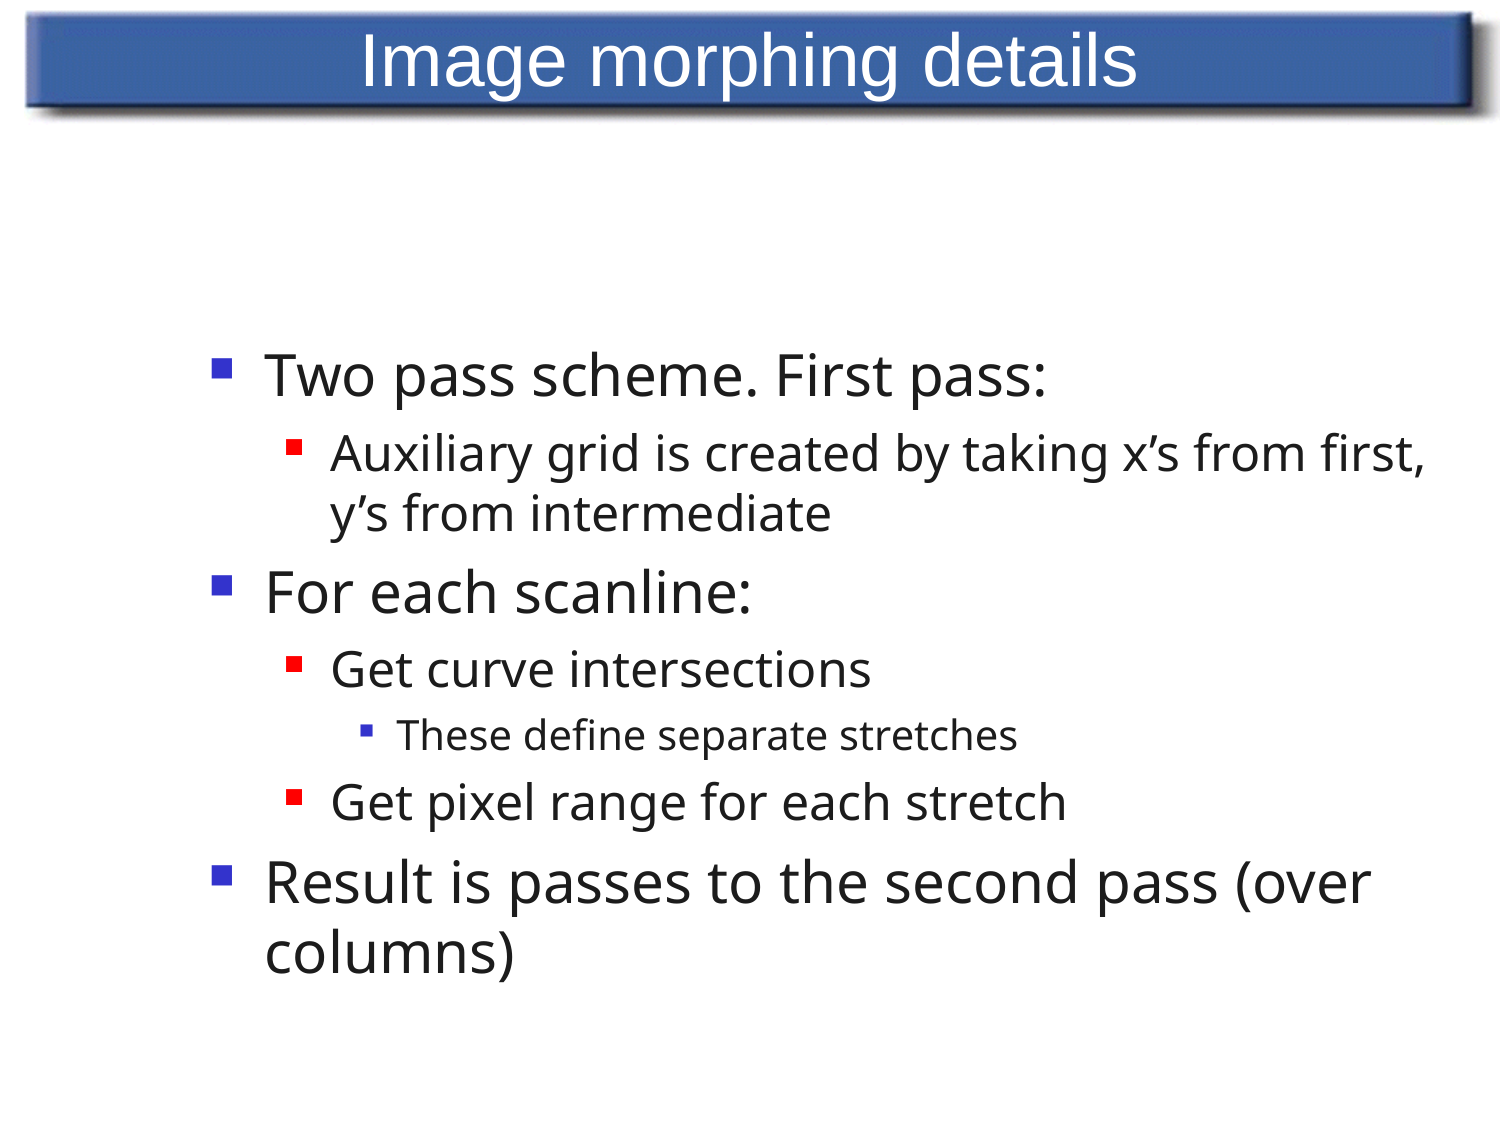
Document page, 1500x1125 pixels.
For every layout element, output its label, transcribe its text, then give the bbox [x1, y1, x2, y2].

title Image morphing details [110, 3, 1389, 110]
picture [24, 9, 1500, 125]
list Two pass scheme. First pass: Auxiliary grid is created by taking x’s from first, y’s from intermediate For each scanline: Get curve intersections These define separate stretches Get pixel range for each stretch Result is passes to the second pass (over columns) [193, 331, 1469, 1007]
